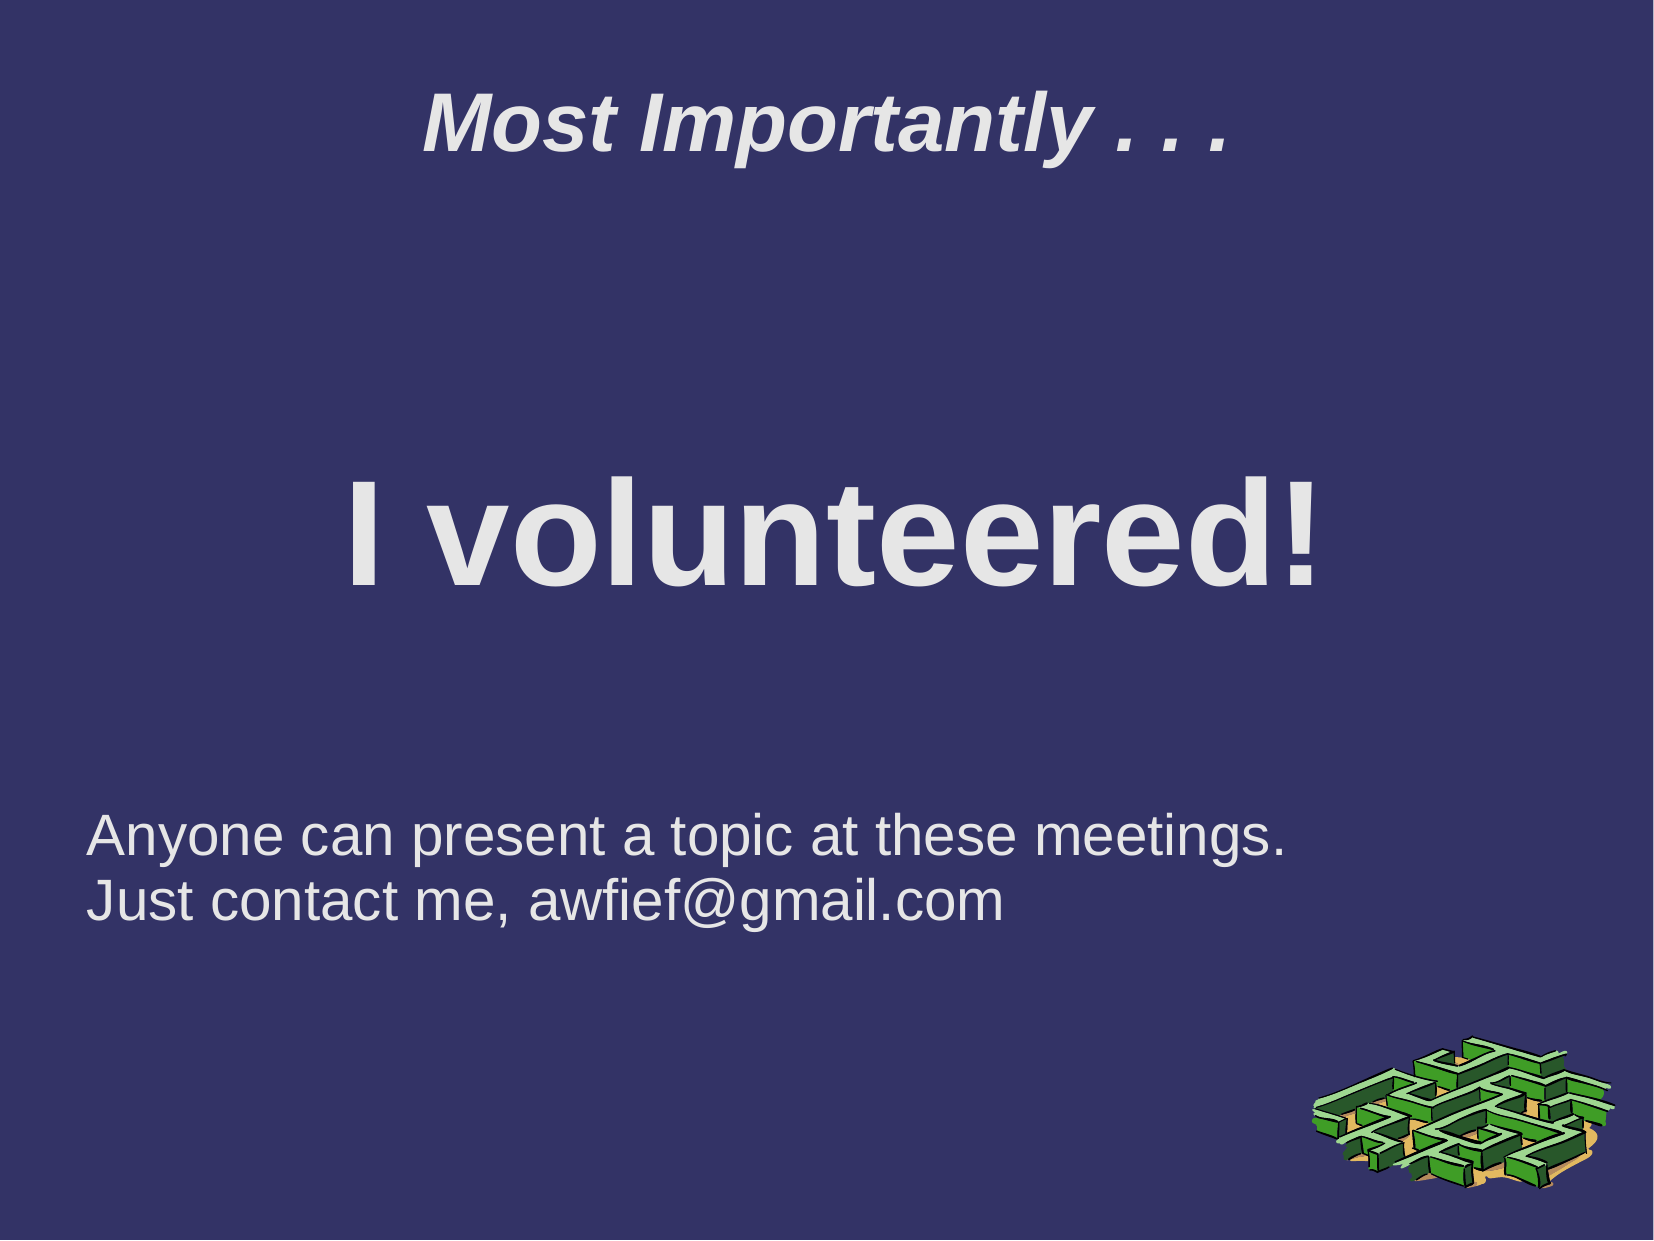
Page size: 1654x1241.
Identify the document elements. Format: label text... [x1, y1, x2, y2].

title Most Importantly . . . [121, 19, 1534, 227]
list I volunteered! Anyone can present a topic at these meetings. Just contact me, awfief@gmail.com [75, 300, 1538, 1067]
